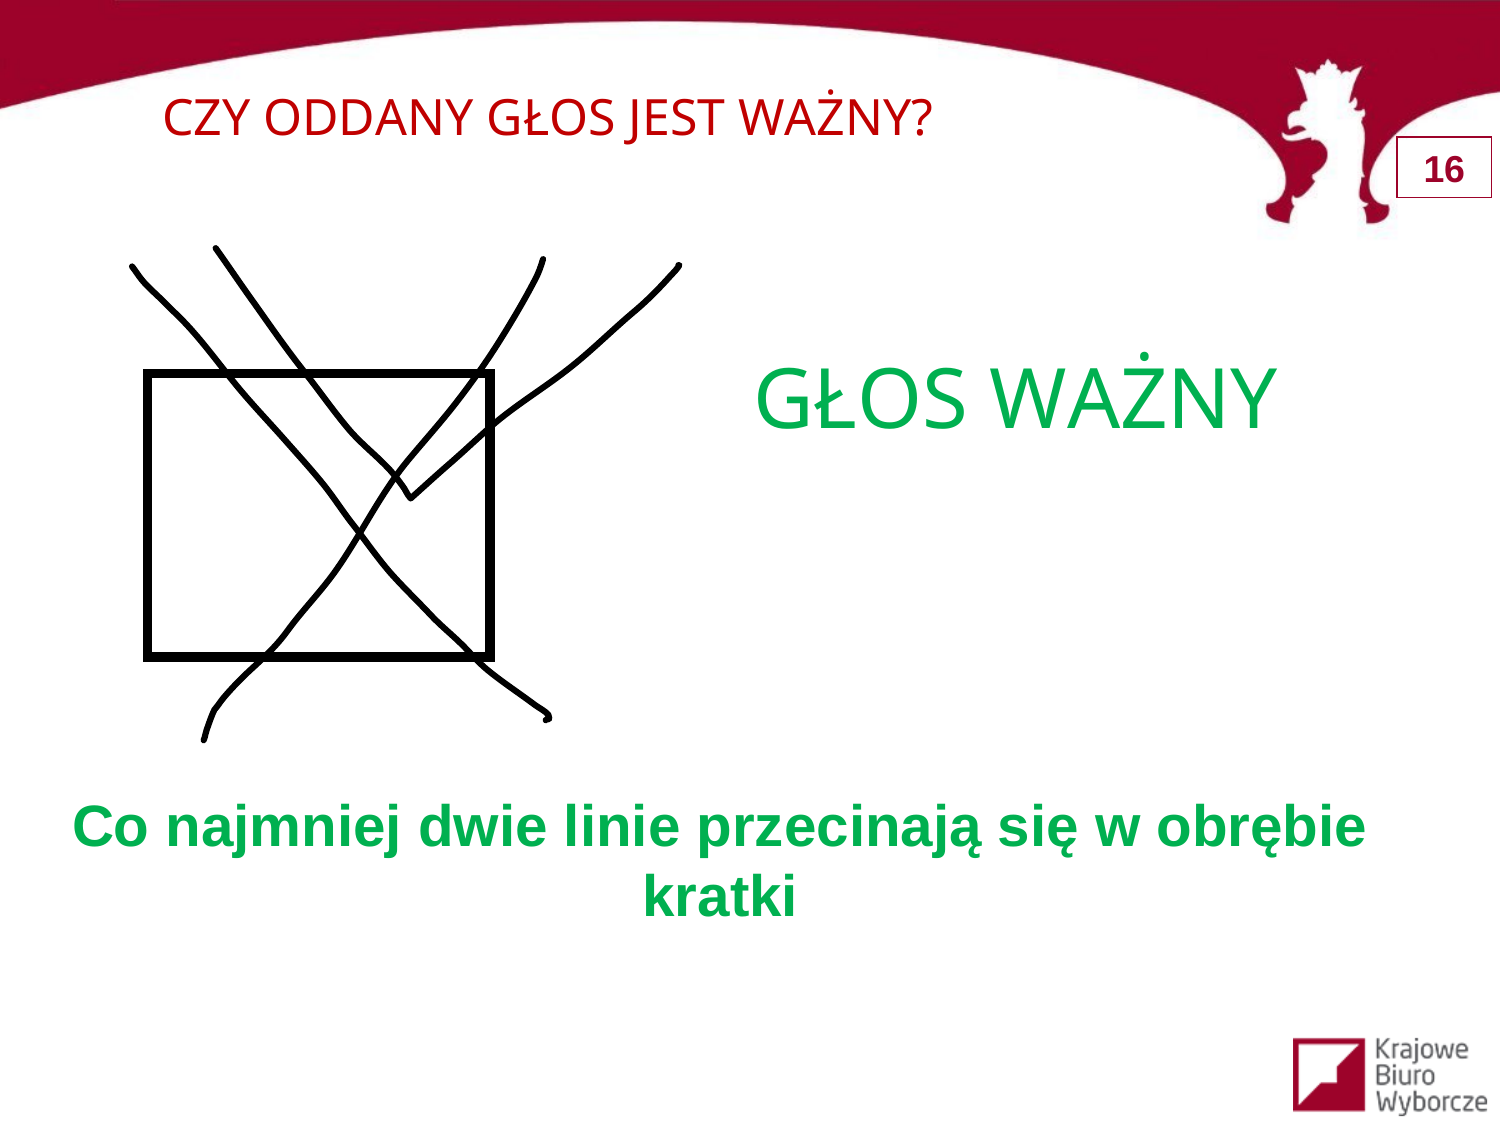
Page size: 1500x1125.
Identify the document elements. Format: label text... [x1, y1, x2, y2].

text_box CZY ODDANY GŁOS JEST WAŻNY? [147, 78, 1164, 154]
text_box GŁOS WAŻNY [714, 338, 1317, 454]
picture [0, 0, 1500, 746]
picture [1293, 1035, 1489, 1118]
text_box Co najmniej dwie linie przecinają się w obrębie kratki [29, 780, 1412, 937]
